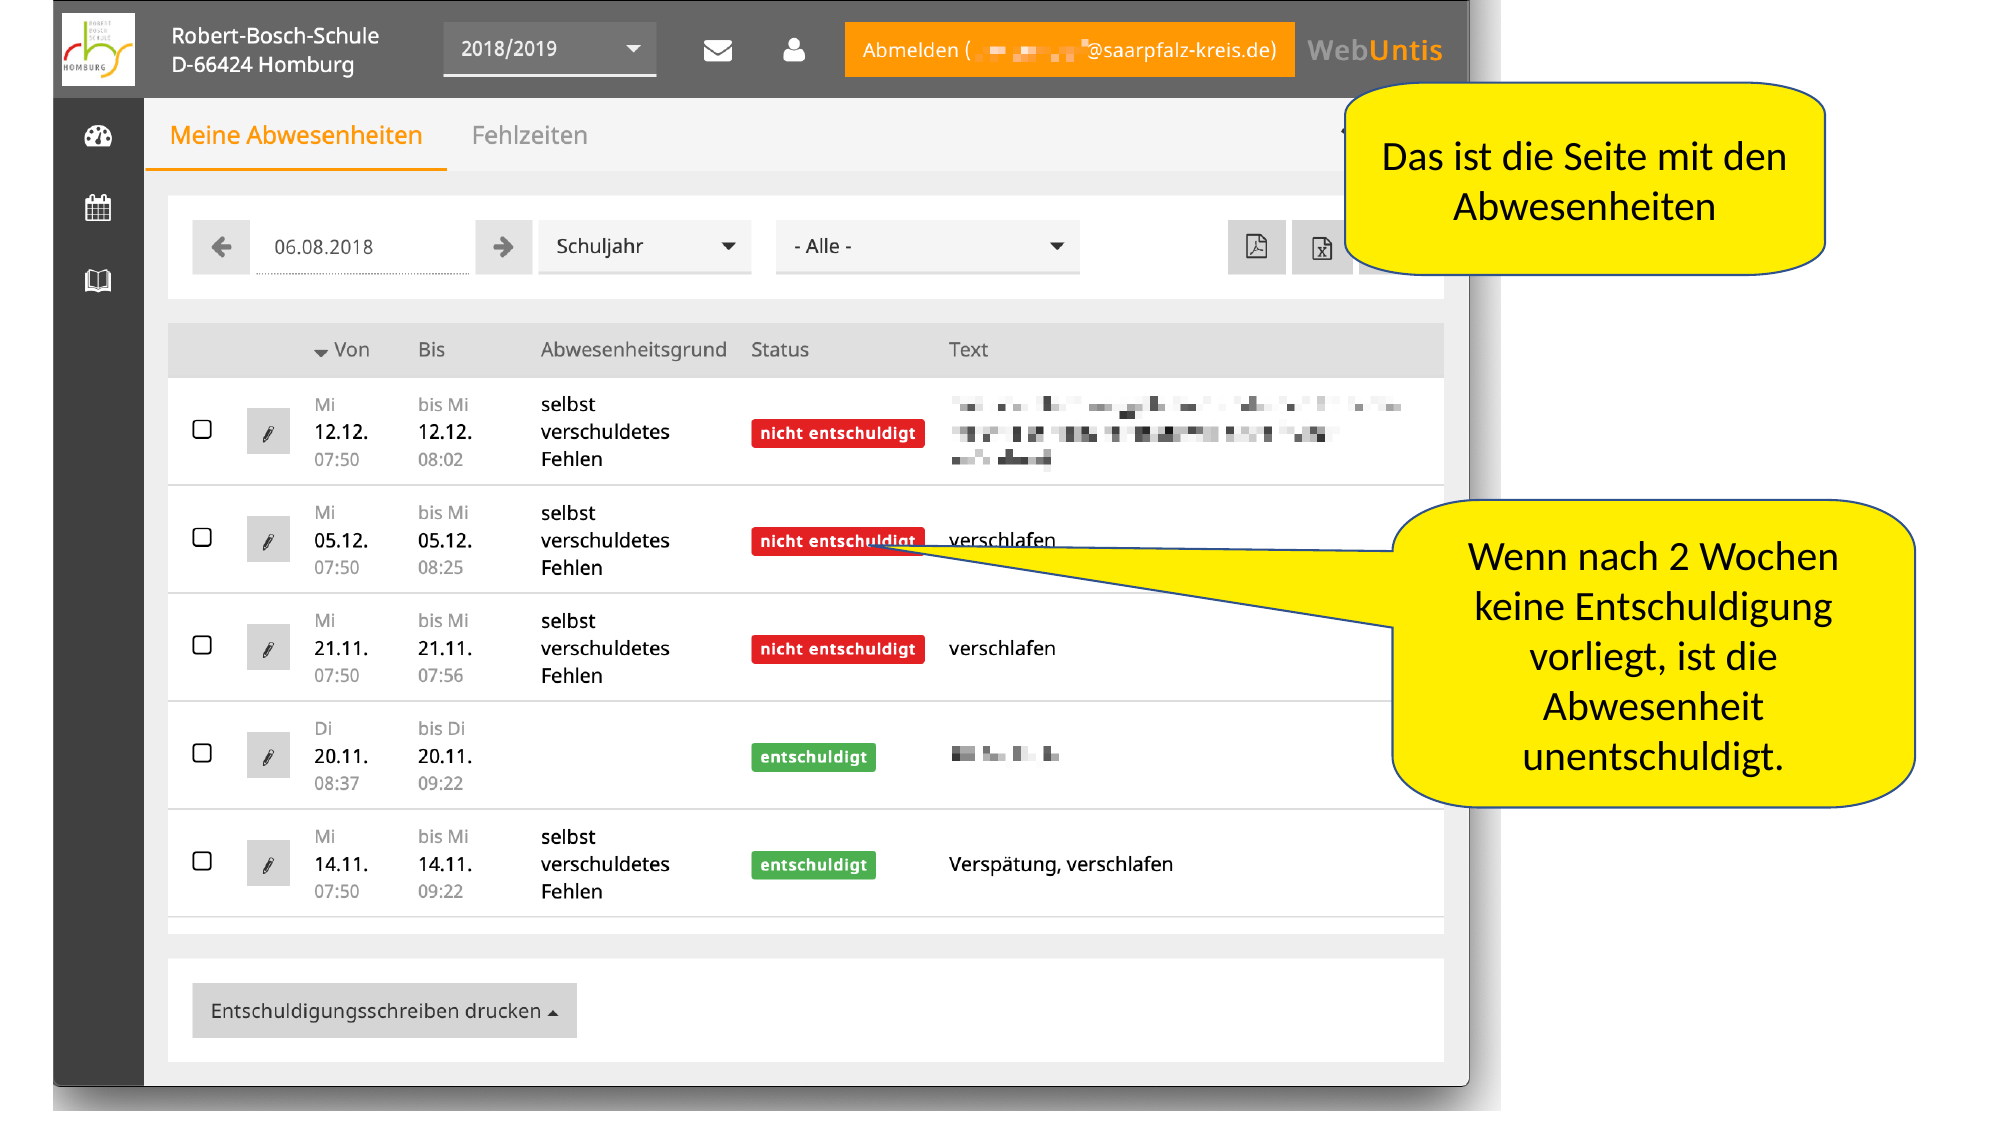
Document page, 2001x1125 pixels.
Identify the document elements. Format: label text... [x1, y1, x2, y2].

text_box Wenn nach 2 Wochen keine Entschuldigung vorliegt, ist die Abwesenheit unentschuldigt. [868, 499, 1916, 808]
picture [53, 0, 1501, 1111]
text_box Das ist die Seite mit den Abwesenheiten [1345, 82, 1826, 276]
